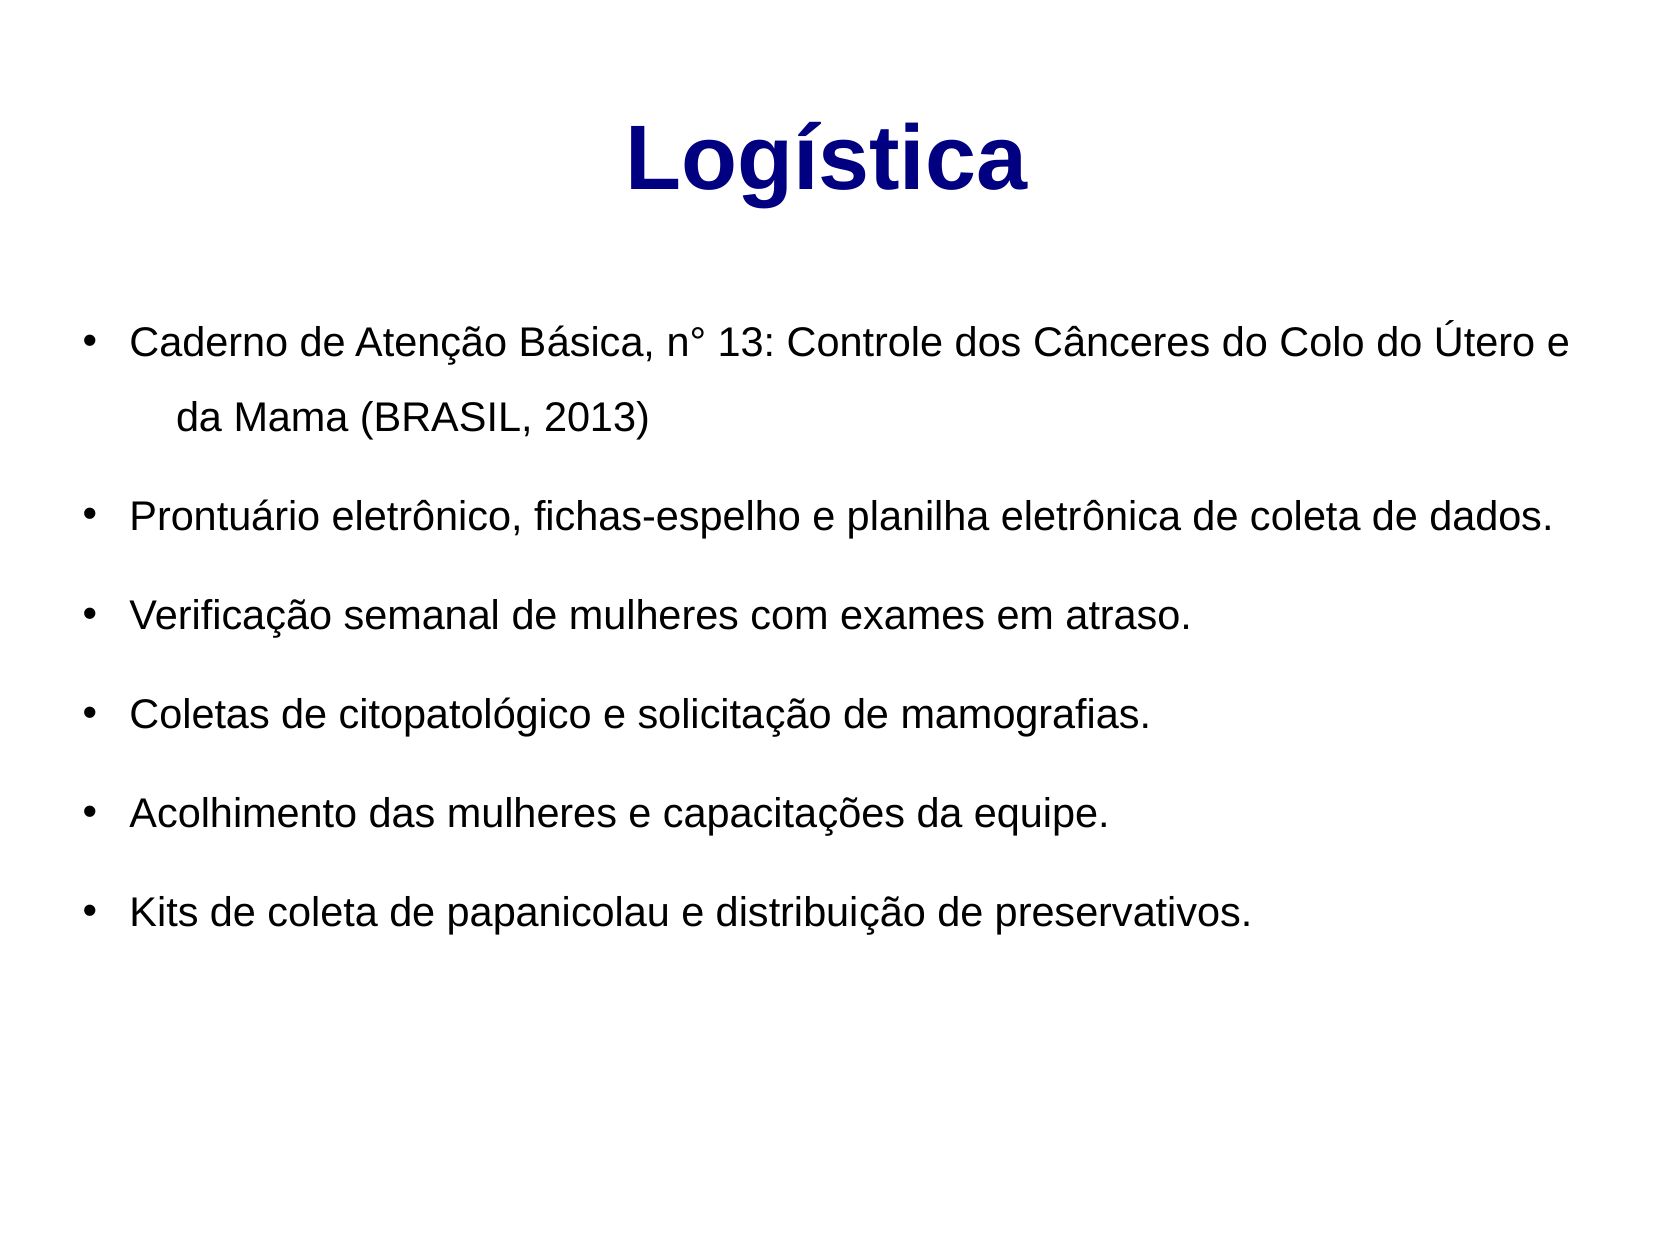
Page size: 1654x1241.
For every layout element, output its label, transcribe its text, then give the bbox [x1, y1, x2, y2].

list Caderno de Atenção Básica, n° 13: Controle dos Cânceres do Colo do Útero e da Mama (BRASIL, 2013) Prontuário eletrônico, fichas-espelho e planilha eletrônica de coleta de dados. Verificação semanal de mulheres com exames em atraso. Coletas de citopatológico e solicitação de mamografias. Acolhimento das mulheres e capacitações da equipe. Kits de coleta de papanicolau e distribuição de preservativos. [82, 290, 1571, 1010]
title Logística [82, 49, 1571, 257]
